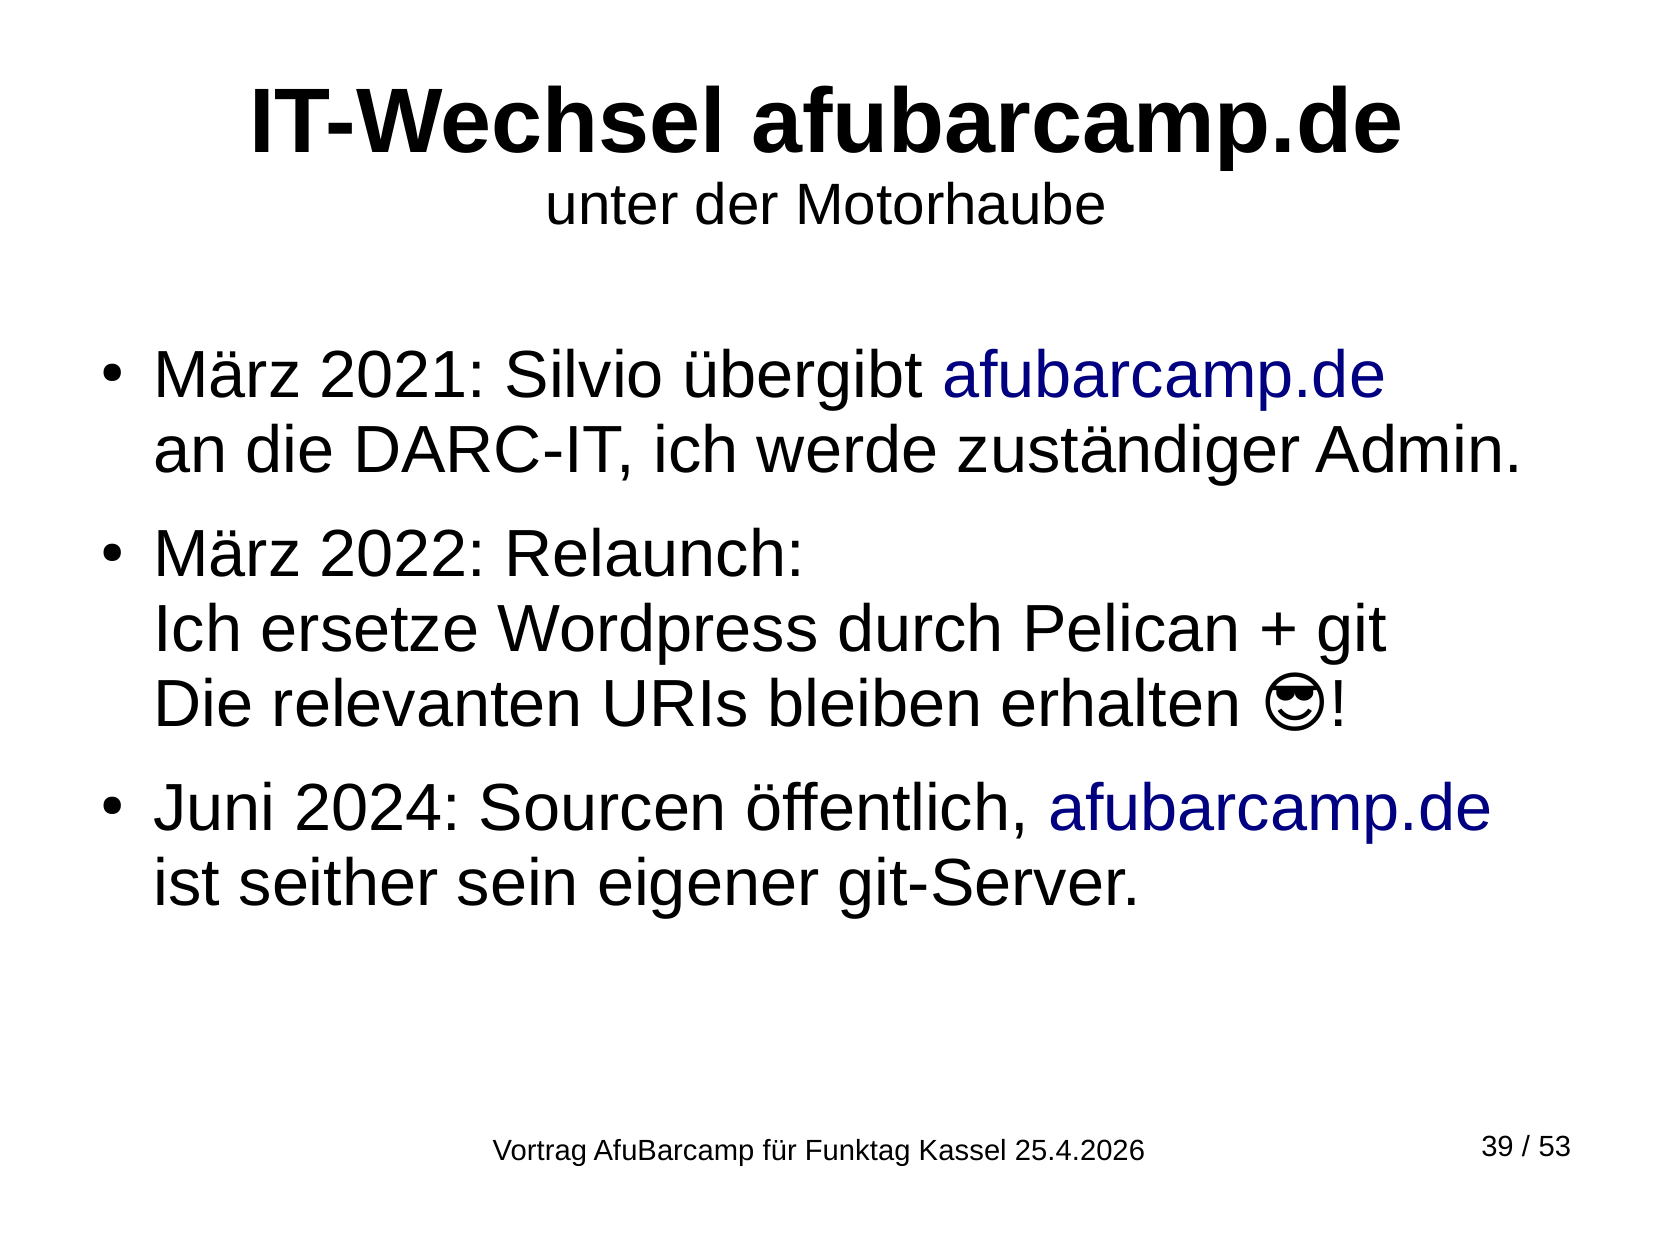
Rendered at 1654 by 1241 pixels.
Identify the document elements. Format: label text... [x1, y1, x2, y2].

list März 2021: Silvio übergibt afubarcamp.de an die DARC-IT, ich werde zuständiger Admin. März 2022: Relaunch: Ich ersetze Wordpress durch Pelican + git Die relevanten URIs bleiben erhalten 😎! Juni 2024: Sourcen öffentlich, afubarcamp.de ist seither sein eigener git-Server. [82, 337, 1571, 1016]
title IT-Wechsel afubarcamp.de unter der Motorhaube [82, 49, 1571, 257]
